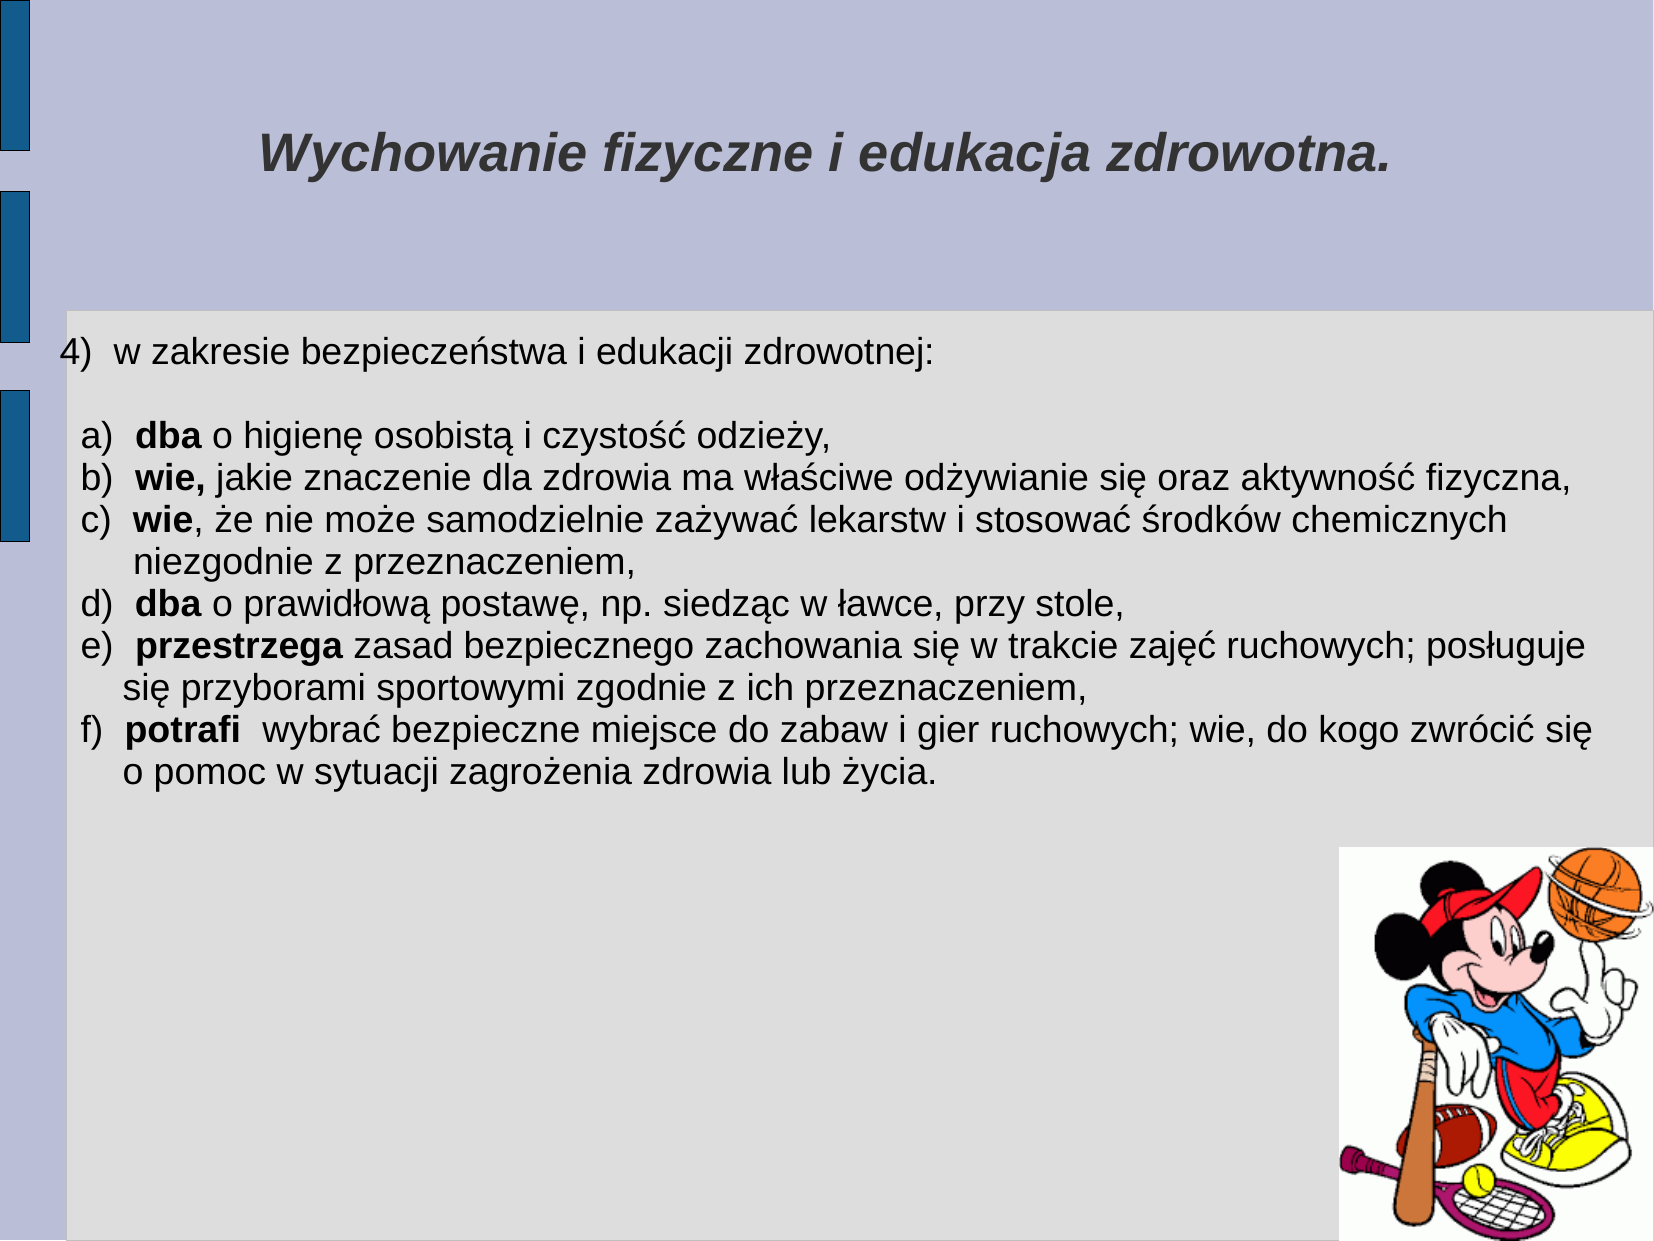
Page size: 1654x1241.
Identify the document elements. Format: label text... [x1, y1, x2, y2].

text_box 4) w zakresie bezpieczeństwa i edukacji zdrowotnej: a) dba o higienę osobistą i czystość odzieży, b) wie, jakie znaczenie dla zdrowia ma właściwe odżywianie się oraz aktywność ﬁzyczna, c) wie, że nie może samodzielnie zażywać lekarstw i stosować środków chemicznych niezgodnie z przeznaczeniem, d) dba o prawidłową postawę, np. siedząc w ławce, przy stole, e) przestrzega zasad bezpiecznego zachowania się w trakcie zajęć ruchowych; posługuje się przyborami sportowymi zgodnie z ich przeznaczeniem, f) potraﬁ wybrać bezpieczne miejsce do zabaw i gier ruchowych; wie, do kogo zwrócić się o pomoc w sytuacji zagrożenia zdrowia lub życia. [2, 259, 1654, 906]
picture [1339, 847, 1654, 1241]
title Wychowanie ﬁzyczne i edukacja zdrowotna. [82, 49, 1571, 257]
